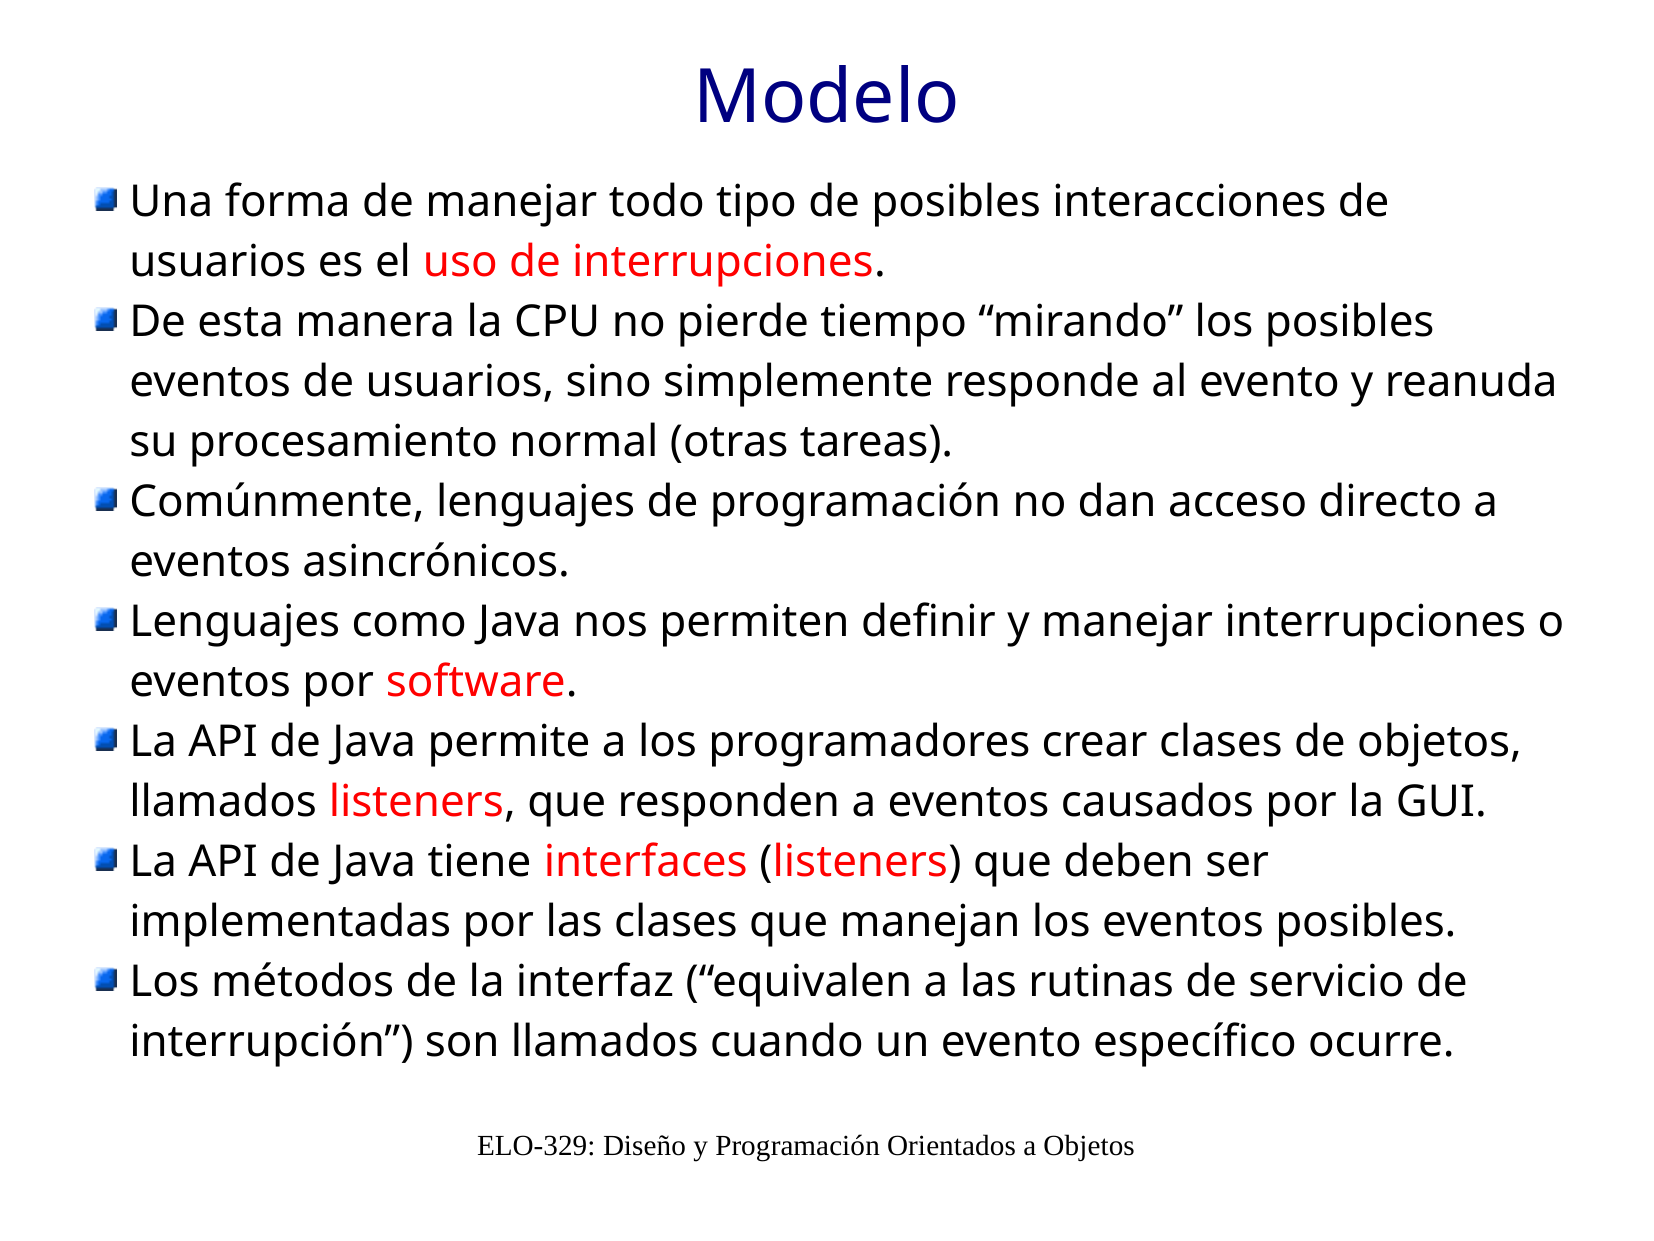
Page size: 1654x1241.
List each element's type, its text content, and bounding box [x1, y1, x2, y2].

list Una forma de manejar todo tipo de posibles interacciones de usuarios es el uso de interrupciones. De esta manera la CPU no pierde tiempo “mirando” los posibles eventos de usuarios, sino simplemente responde al evento y reanuda su procesamiento normal (otras tareas). Comúnmente, lenguajes de programación no dan acceso directo a eventos asincrónicos. Lenguajes como Java nos permiten definir y manejar interrupciones o eventos por software. La API de Java permite a los programadores crear clases de objetos, llamados listeners, que responden a eventos causados por la GUI. La API de Java tiene interfaces (listeners) que deben ser implementadas por las clases que manejan los eventos posibles. Los métodos de la interfaz (“equivalen a las rutinas de servicio de interrupción”) son llamados cuando un evento específico ocurre. [82, 169, 1571, 1097]
title Modelo [82, 43, 1571, 145]
